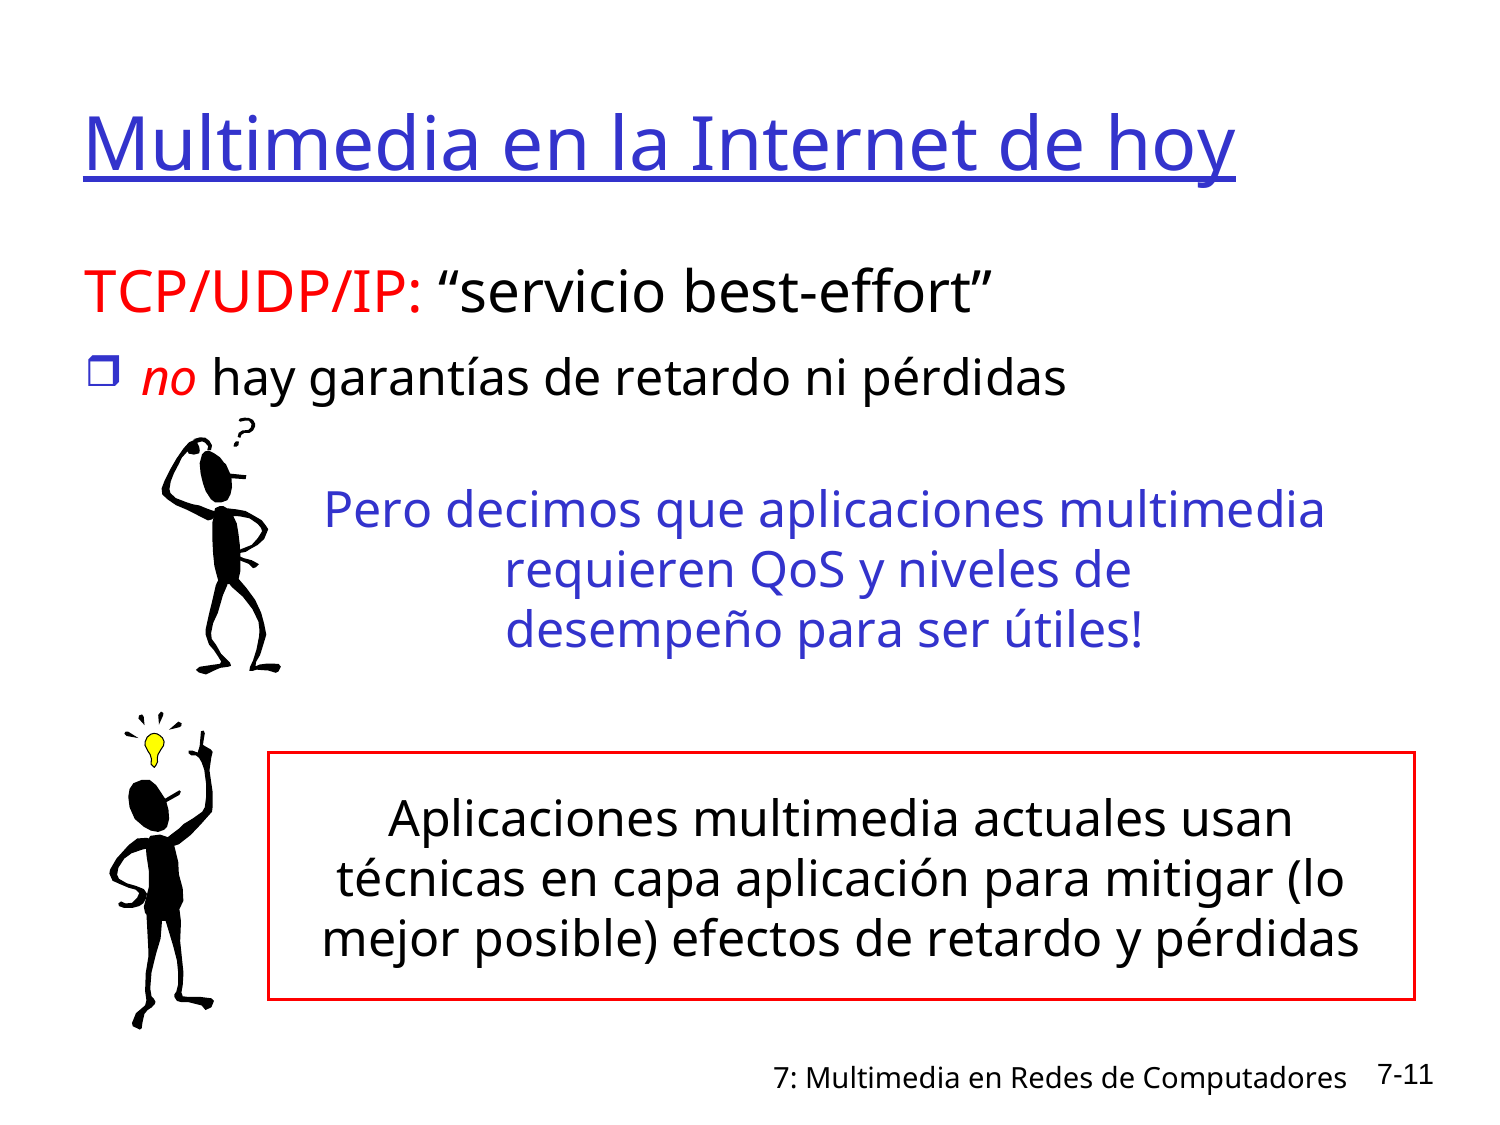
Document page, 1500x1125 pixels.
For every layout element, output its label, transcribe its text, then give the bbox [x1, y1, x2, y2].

list TCP/UDP/IP: “servicio best-effort” no hay garantías de retardo ni pérdidas [70, 242, 1346, 422]
picture [109, 711, 215, 1030]
text_box Pero decimos que aplicaciones multimedia requieren QoS y niveles de desempeño para ser útiles! [308, 469, 1343, 666]
picture [161, 417, 281, 675]
title Multimedia en la Internet de hoy [67, 70, 1343, 214]
text_box Aplicaciones multimedia actuales usan técnicas en capa aplicación para mitigar (lo mejor posible) efectos de retardo y pérdidas [306, 778, 1377, 974]
